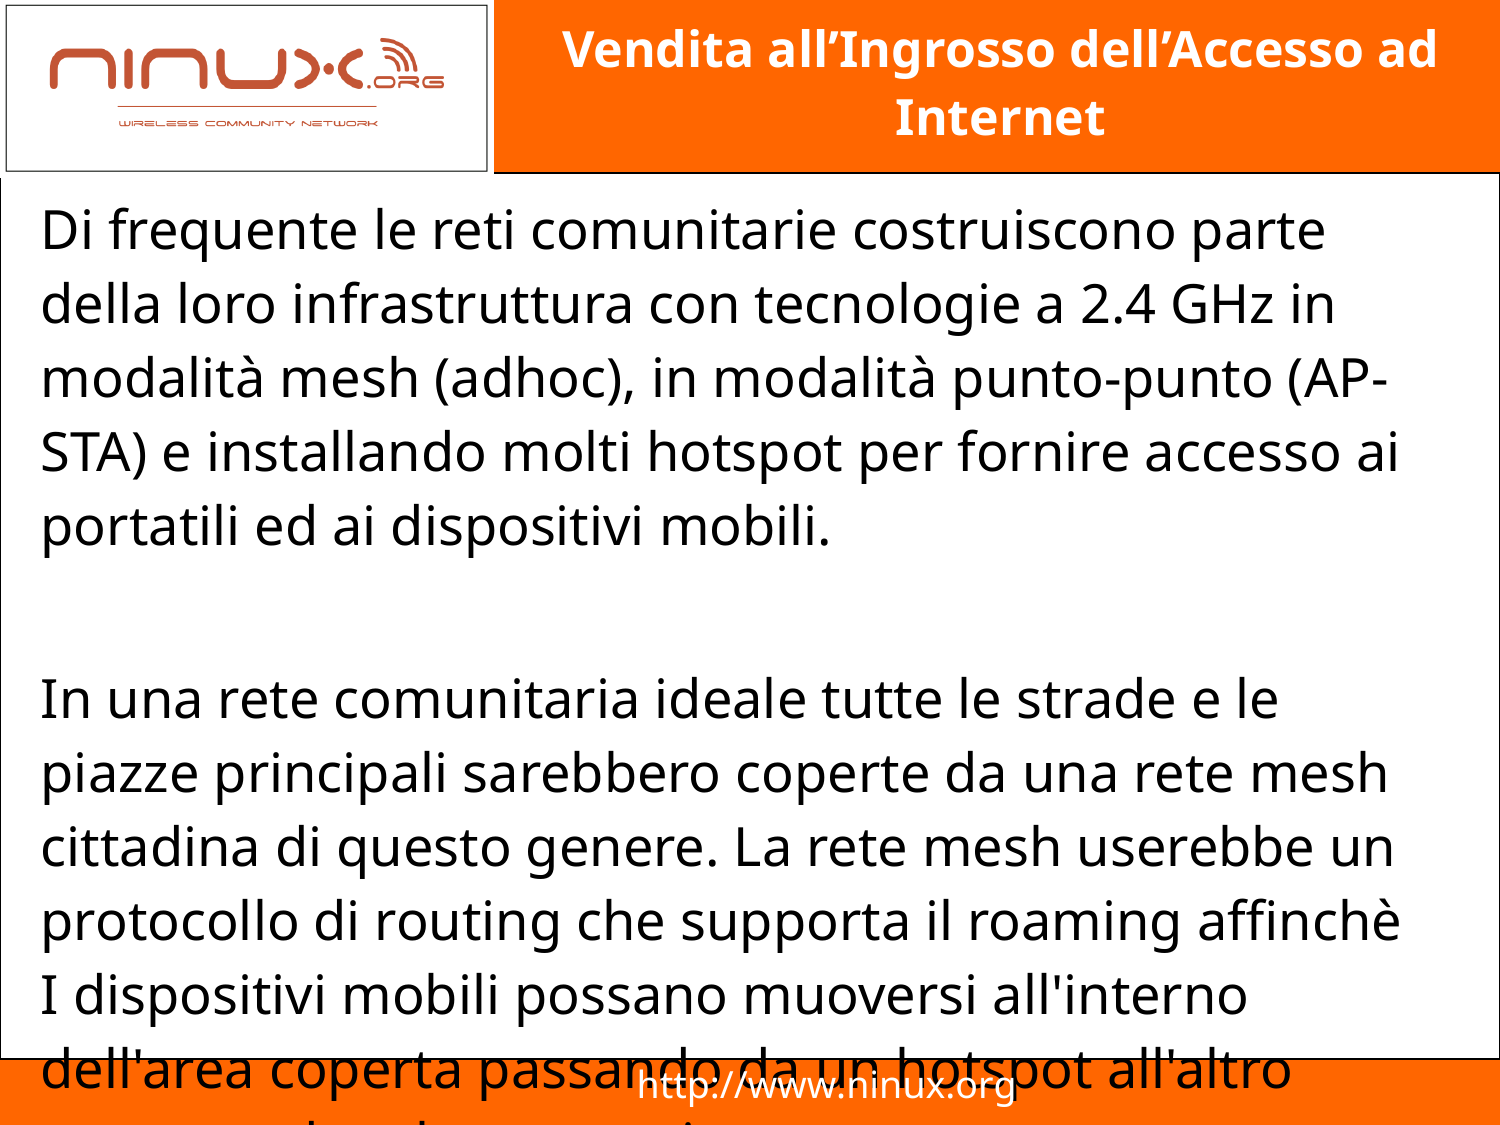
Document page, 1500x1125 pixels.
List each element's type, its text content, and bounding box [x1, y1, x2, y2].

picture [0, 0, 494, 178]
list Di frequente le reti comunitarie costruiscono parte della loro infrastruttura con tecnologie a 2.4 GHz in modalità mesh (adhoc), in modalità punto-punto (AP-STA) e installando molti hotspot per fornire accesso ai portatili ed ai dispositivi mobili. In una rete comunitaria ideale tutte le strade e le piazze principali sarebbero coperte da una rete mesh cittadina di questo genere. La rete mesh userebbe un protocollo di routing che supporta il roaming affinchè I dispositivi mobili possano muoversi all'interno dell'area coperta passando da un hotspot all'altro senza perdere la connessione. [25, 183, 1447, 1046]
title Vendita all’Ingrosso dell’Accesso ad Internet [501, 0, 1500, 165]
text_box http://www.ninux.org [621, 1053, 1159, 1125]
